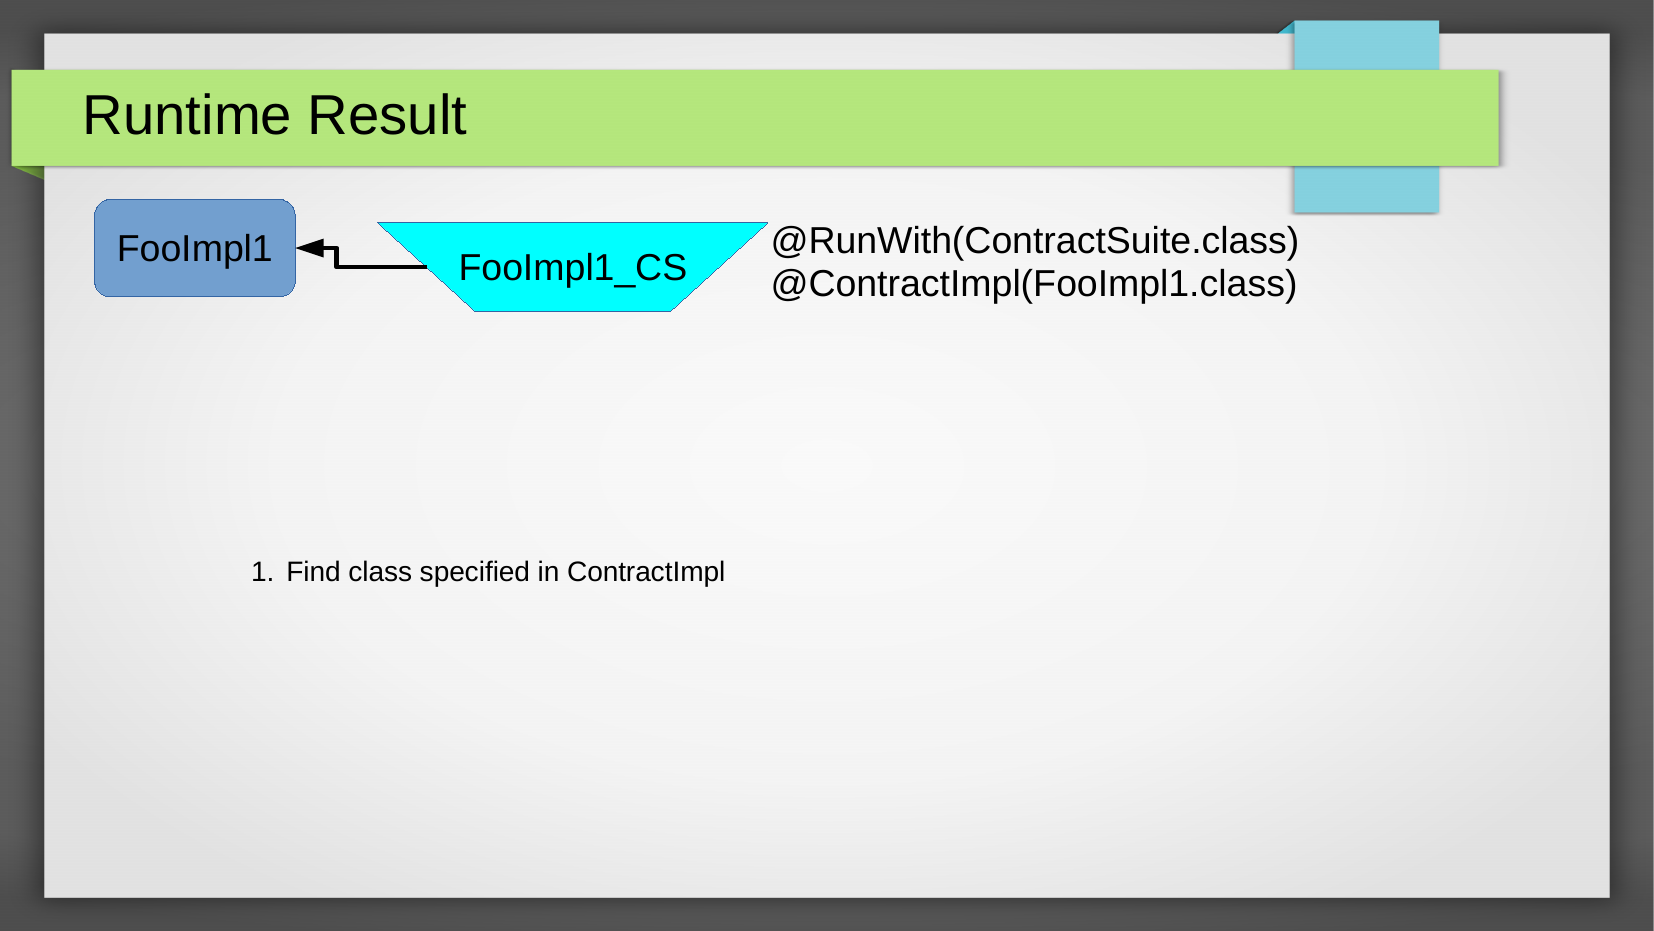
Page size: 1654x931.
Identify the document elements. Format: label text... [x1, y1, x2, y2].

text_box @RunWith(ContractSuite.class) @ContractImpl(FooImpl1.class) [755, 212, 1315, 312]
title Runtime Result [82, 70, 1264, 160]
text_box Find class specified in ContractImpl [236, 549, 1418, 876]
text_box FooImpl1_CS [377, 222, 755, 312]
picture [0, 0, 1654, 931]
text_box FooImpl1 [94, 199, 296, 297]
